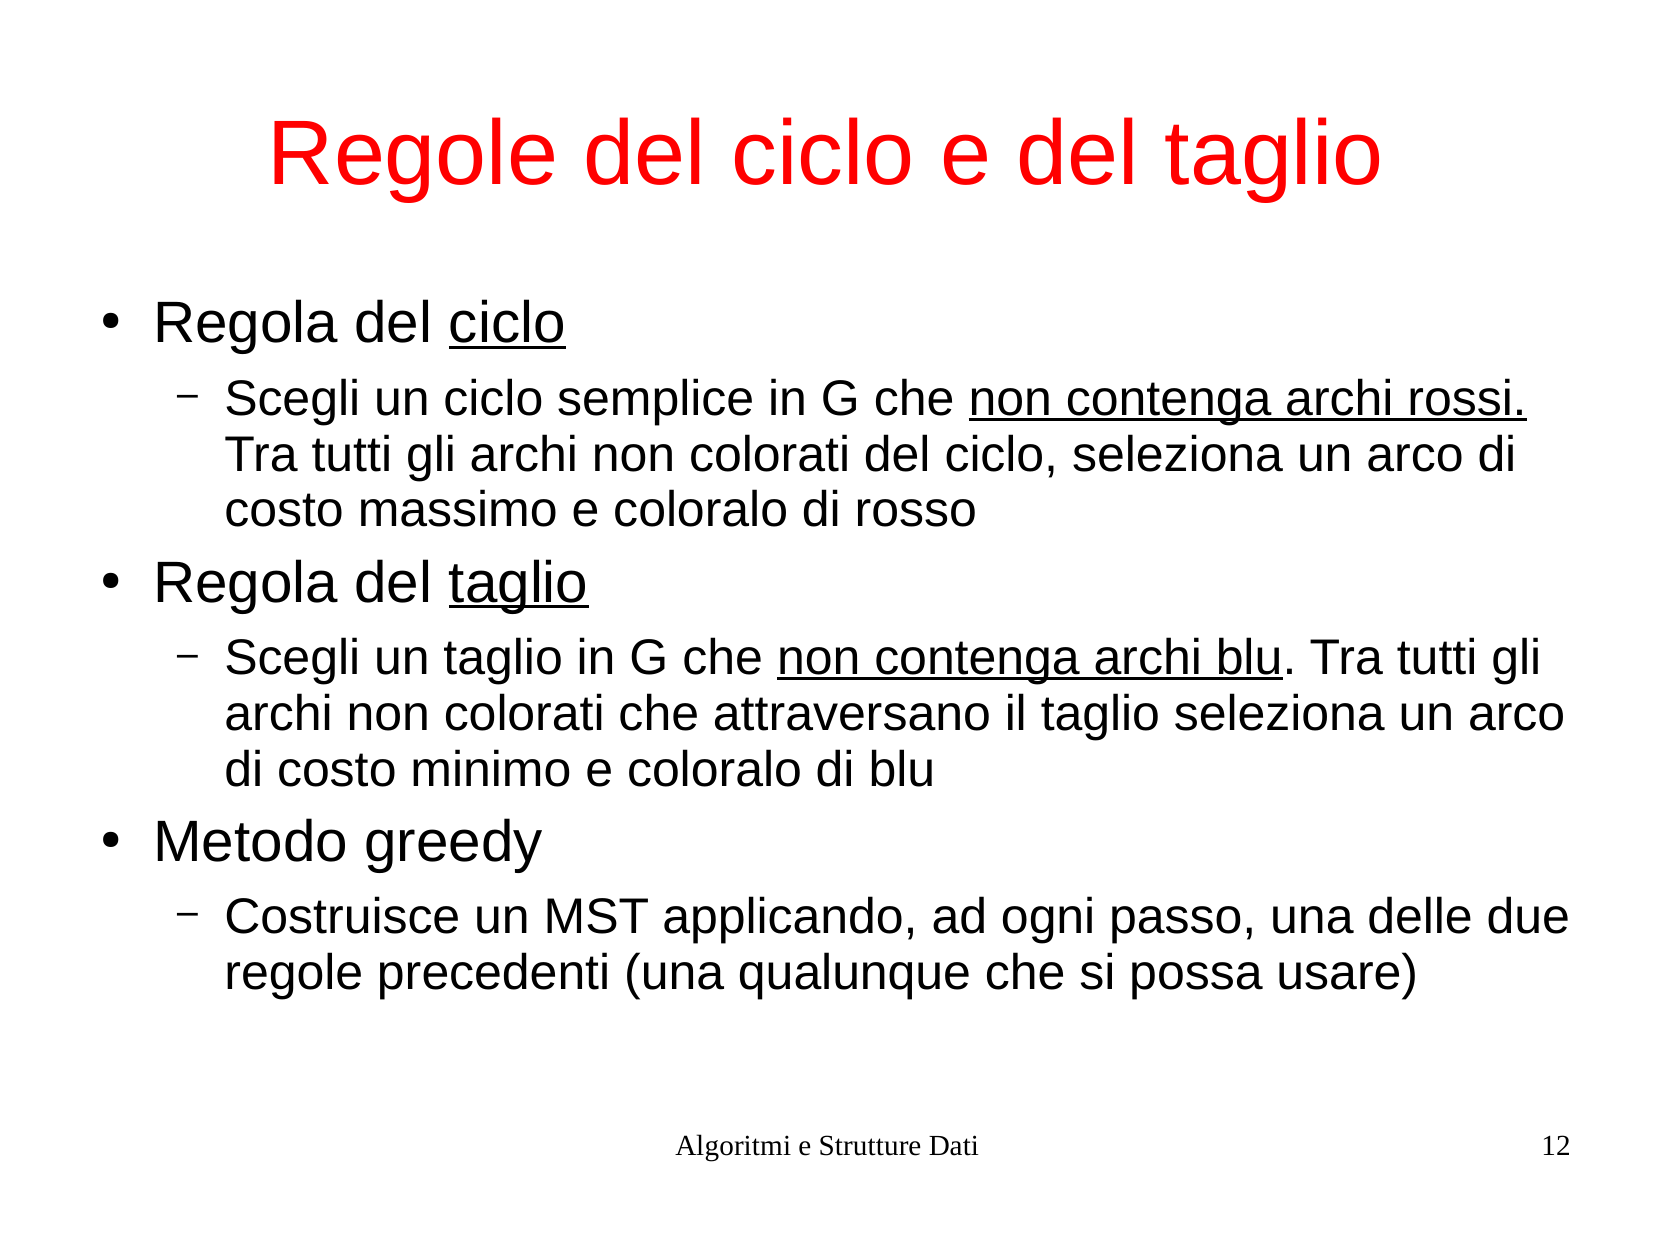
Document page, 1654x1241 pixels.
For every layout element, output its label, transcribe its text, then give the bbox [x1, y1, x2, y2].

title Regole del ciclo e del taglio [82, 49, 1571, 257]
list Regola del ciclo Scegli un ciclo semplice in G che non contenga archi rossi. Tra tutti gli archi non colorati del ciclo, seleziona un arco di costo massimo e coloralo di rosso Regola del taglio Scegli un taglio in G che non contenga archi blu. Tra tutti gli archi non colorati che attraversano il taglio seleziona un arco di costo minimo e coloralo di blu Metodo greedy Costruisce un MST applicando, ad ogni passo, una delle due regole precedenti (una qualunque che si possa usare) [82, 290, 1571, 1109]
